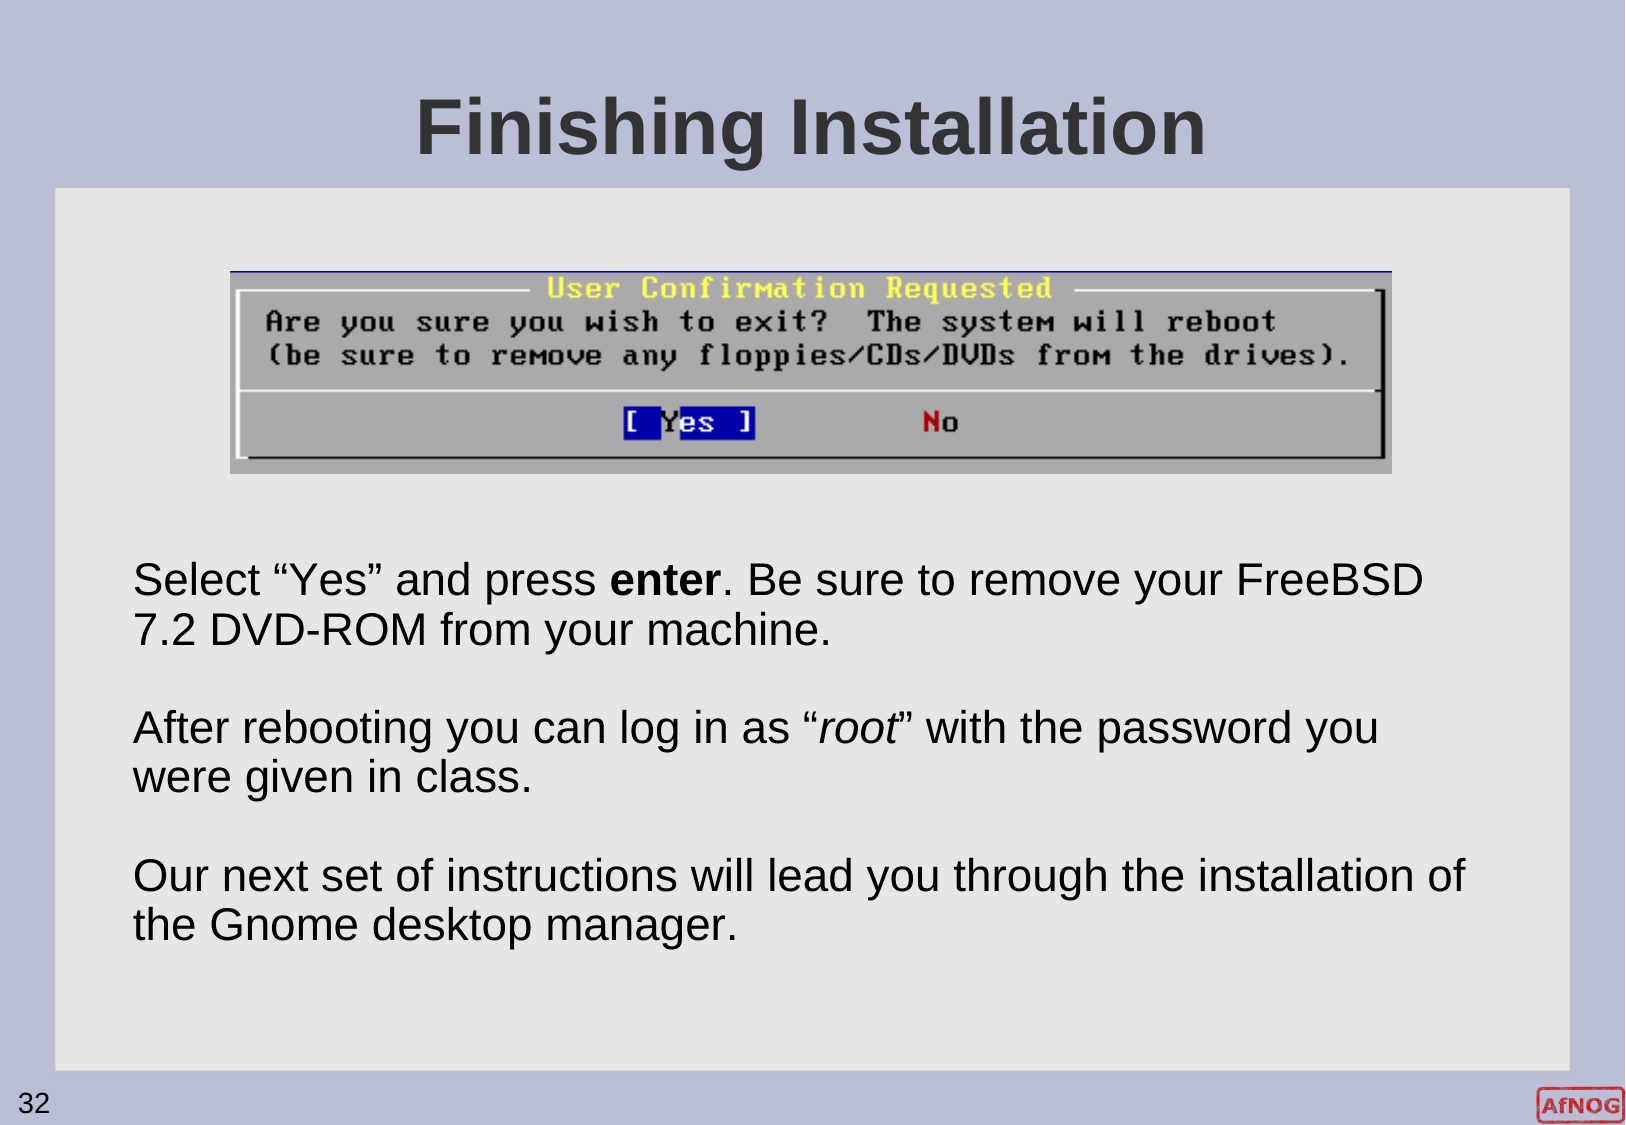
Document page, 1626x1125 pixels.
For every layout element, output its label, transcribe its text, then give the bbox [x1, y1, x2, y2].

text_box Select “Yes” and press enter. Be sure to remove your FreeBSD 7.2 DVD-ROM from your machine. After rebooting you can log in as “root” with the password you were given in class. Our next set of instructions will lead you through the installation of the Gnome desktop manager. [118, 549, 1506, 1034]
picture [1535, 1085, 1626, 1125]
picture [230, 271, 1392, 474]
title Finishing Installation [54, 44, 1571, 215]
